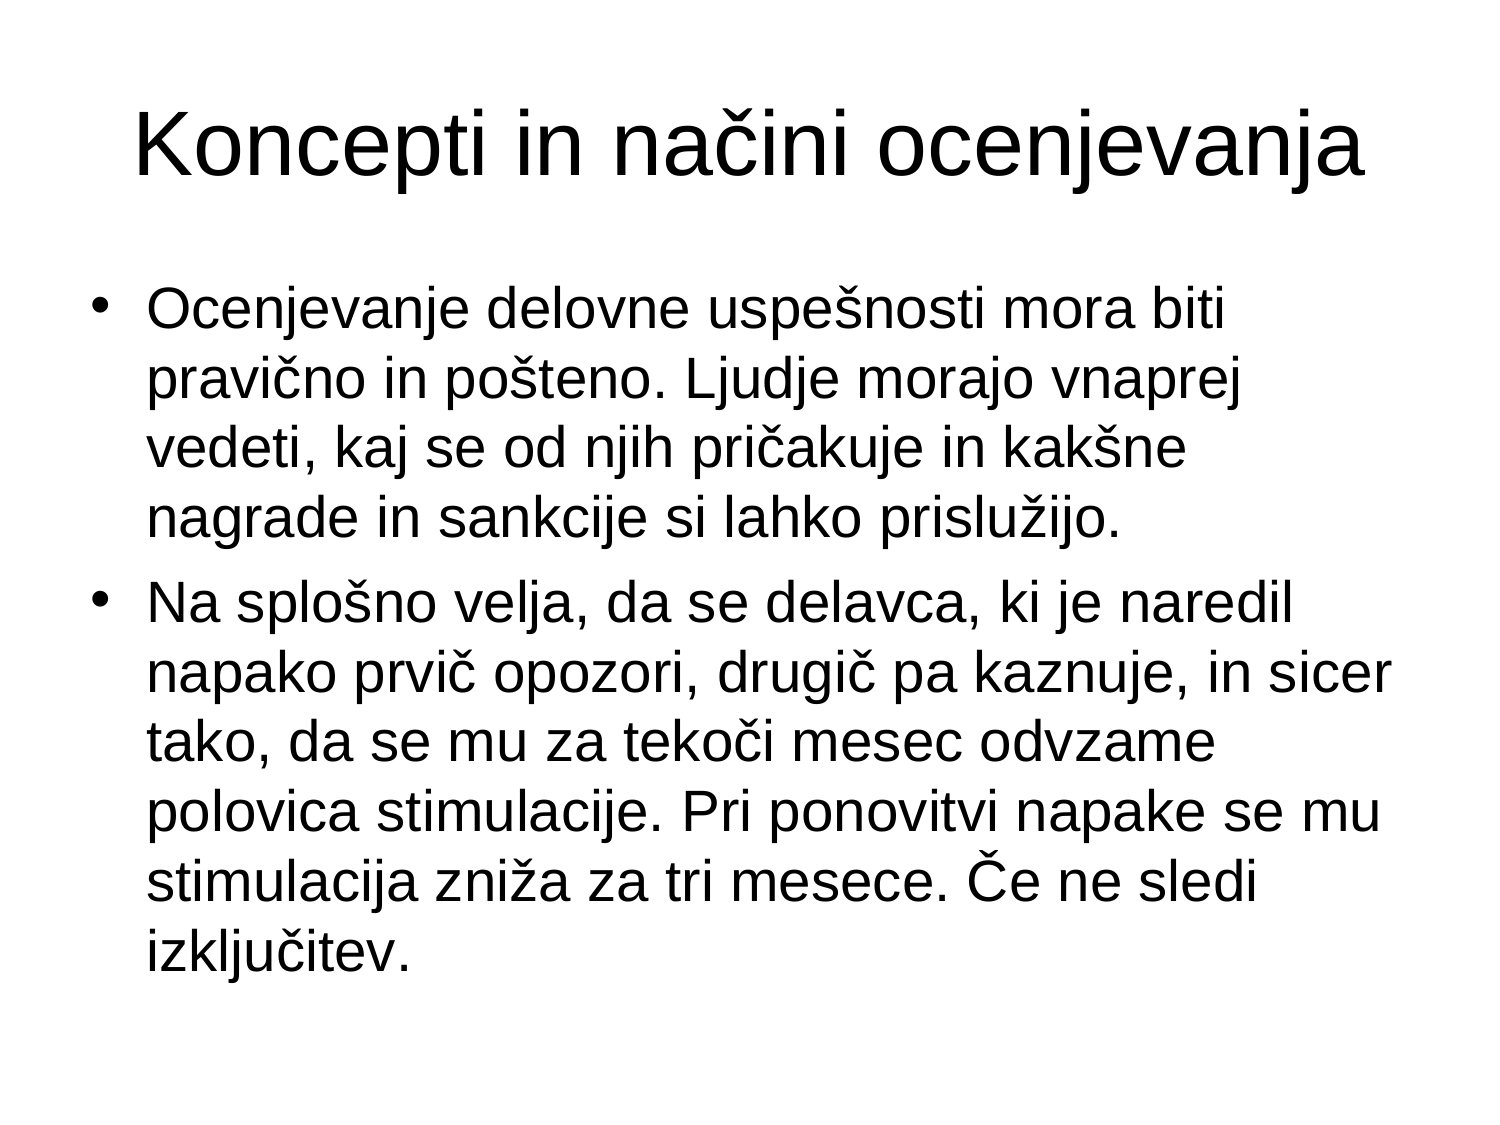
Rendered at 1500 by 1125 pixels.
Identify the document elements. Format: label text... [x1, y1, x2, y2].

list Ocenjevanje delovne uspešnosti mora biti pravično in pošteno. Ljudje morajo vnaprej vedeti, kaj se od njih pričakuje in kakšne nagrade in sankcije si lahko prislužijo. Na splošno velja, da se delavca, ki je naredil napako prvič opozori, drugič pa kaznuje, in sicer tako, da se mu za tekoči mesec odvzame polovica stimulacije. Pri ponovitvi napake se mu stimulacija zniža za tri mesece. Če ne sledi izključitev. [75, 262, 1426, 1077]
title Koncepti in načini ocenjevanja [75, 45, 1426, 233]
